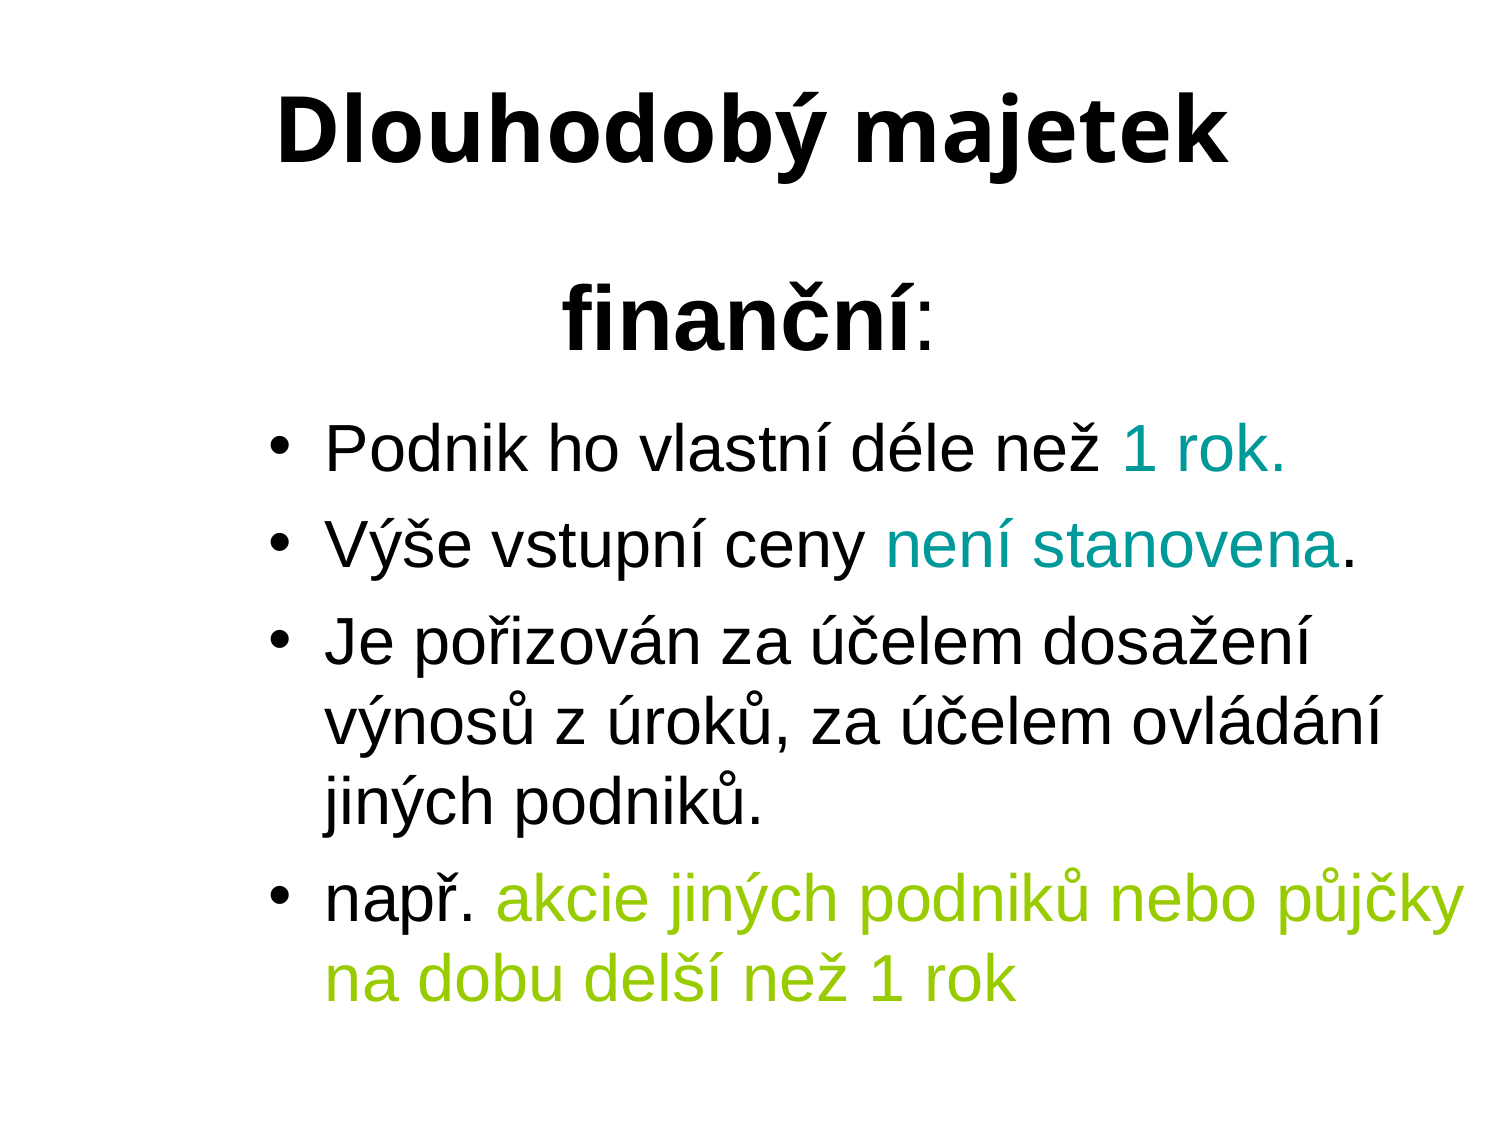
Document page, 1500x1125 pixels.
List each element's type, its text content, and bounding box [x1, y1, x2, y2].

title finanční: [75, 219, 1426, 408]
list Podnik ho vlastní déle než 1 rok. Výše vstupní ceny není stanovena. Je pořizován za účelem dosažení výnosů z úroků, za účelem ovládání jiných podniků. např. akcie jiných podniků nebo půjčky na dobu delší než 1 rok [253, 397, 1500, 1035]
text_box Dlouhodobý majetek [76, 66, 1427, 185]
